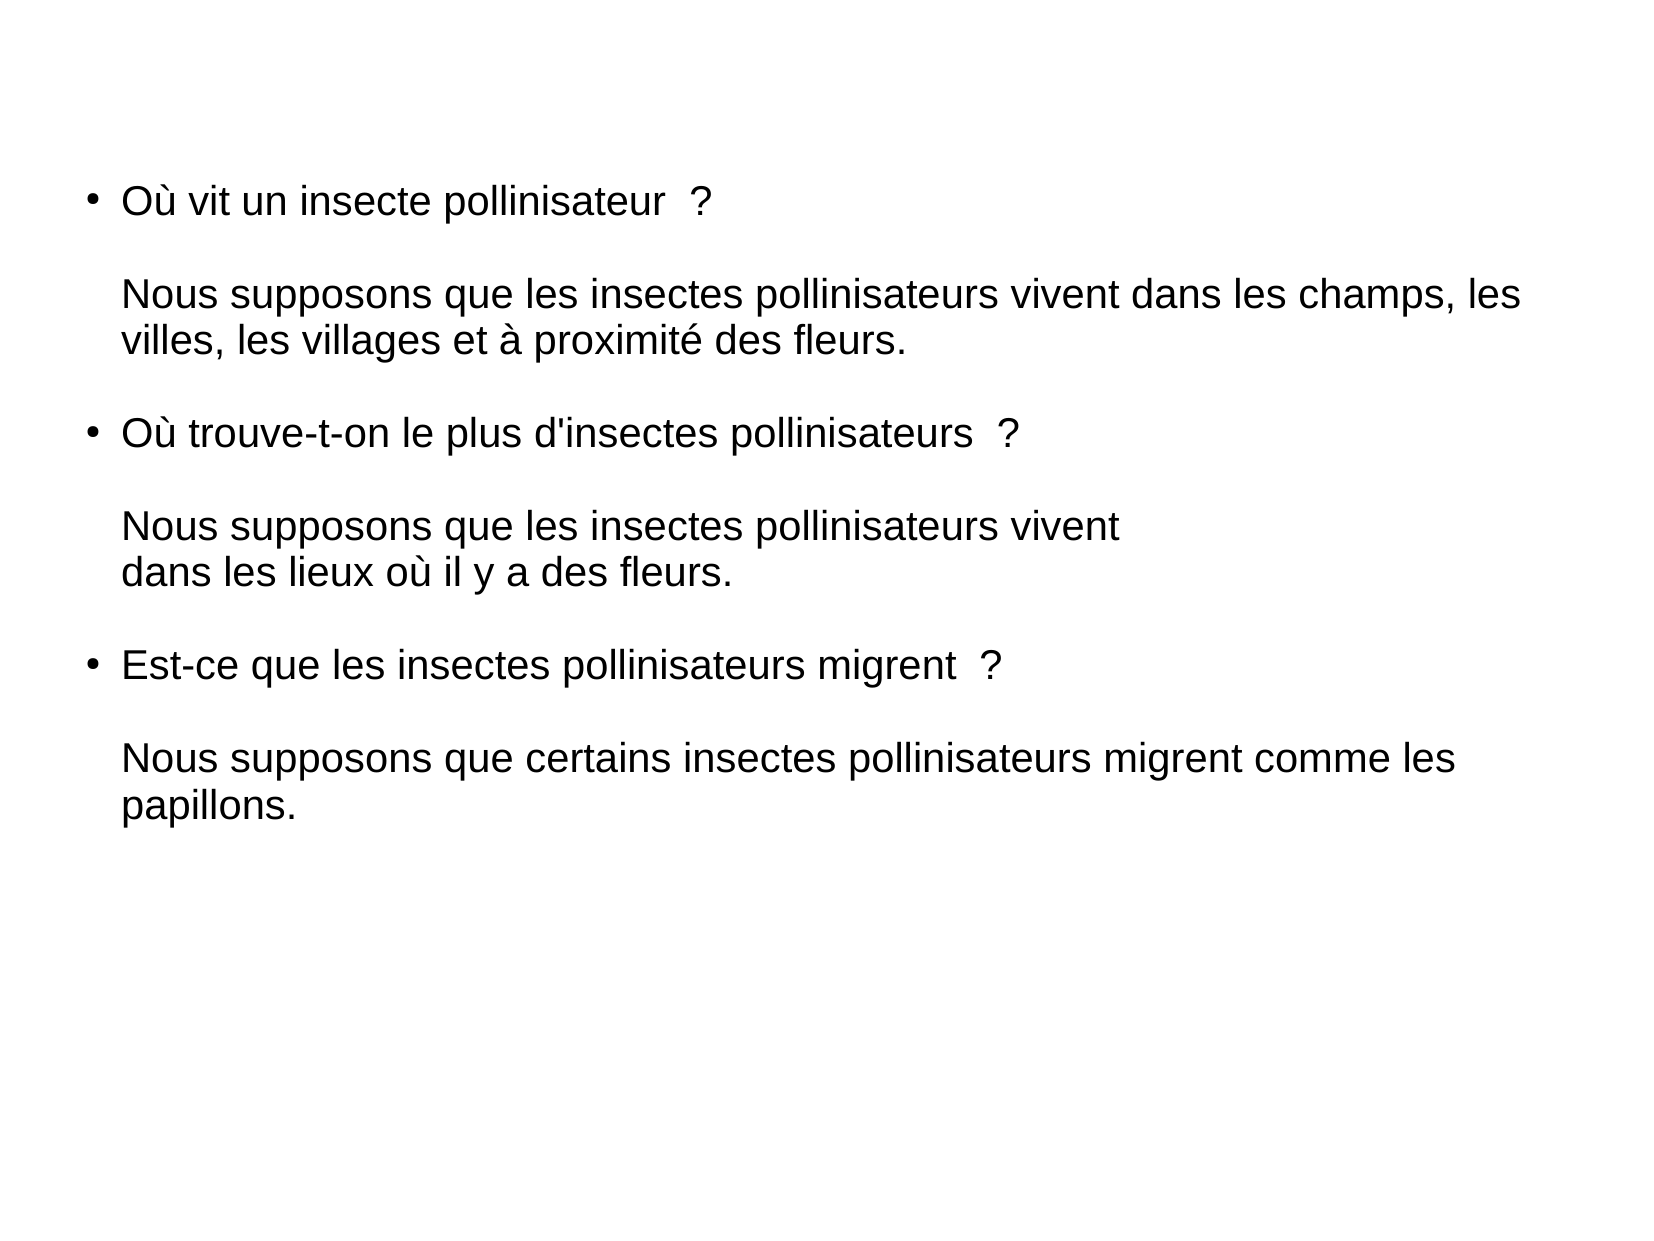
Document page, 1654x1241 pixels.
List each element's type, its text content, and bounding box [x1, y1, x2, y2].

text_box Où vit un insecte pollinisateur ? Nous supposons que les insectes pollinisateurs vivent dans les champs, les villes, les villages et à proximité des fleurs. Où trouve-t-on le plus d'insectes pollinisateurs ? Nous supposons que les insectes pollinisateurs vivent dans les lieux où il y a des fleurs. Est-ce que les insectes pollinisateurs migrent ? Nous supposons que certains insectes pollinisateurs migrent comme les papillons. [70, 39, 1571, 1217]
